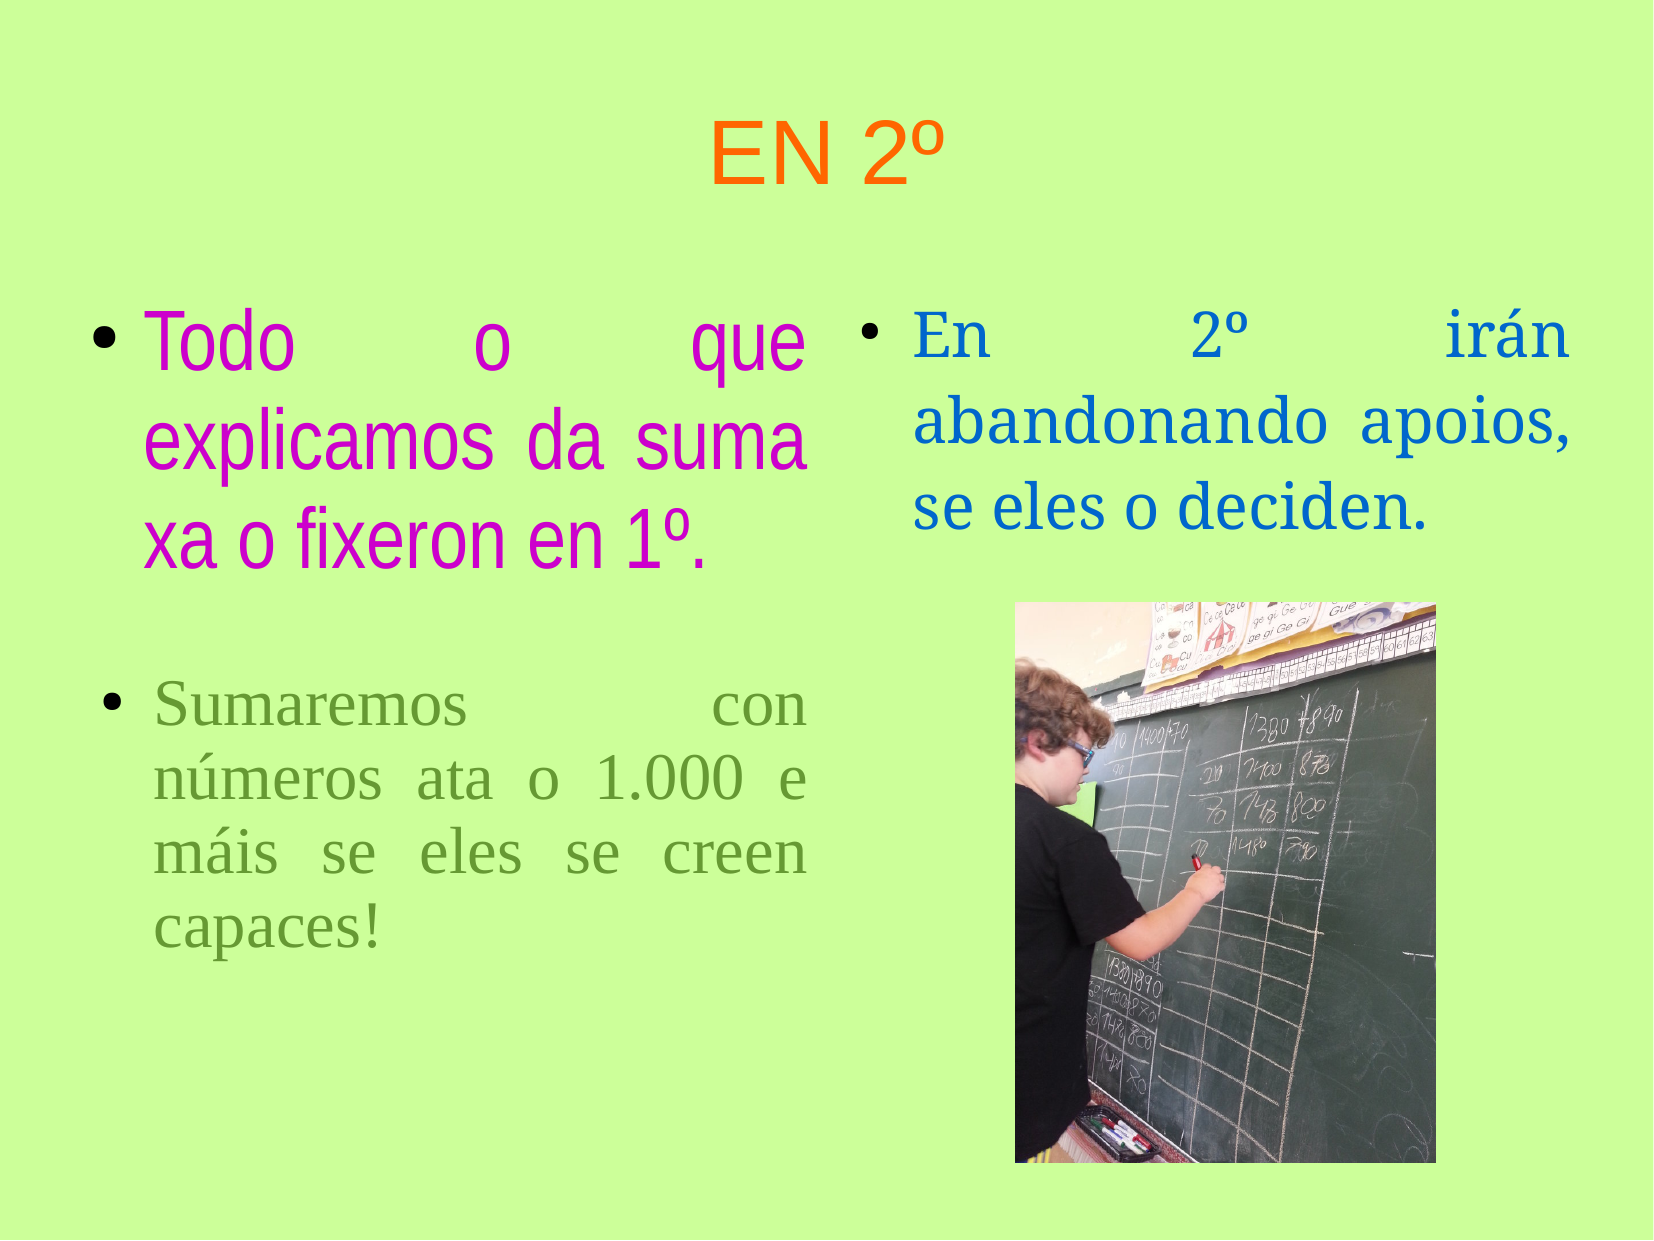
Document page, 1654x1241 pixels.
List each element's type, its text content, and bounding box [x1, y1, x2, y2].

picture [1015, 602, 1436, 1164]
title EN 2º [82, 49, 1571, 257]
list Todo o que explicamos da suma xa o fixeron en 1º. [82, 290, 809, 634]
list En 2º irán abandonando apoios, se eles o deciden. [845, 290, 1572, 634]
list Sumaremos con números ata o 1.000 e máis se eles se creen capaces! [82, 665, 809, 1009]
